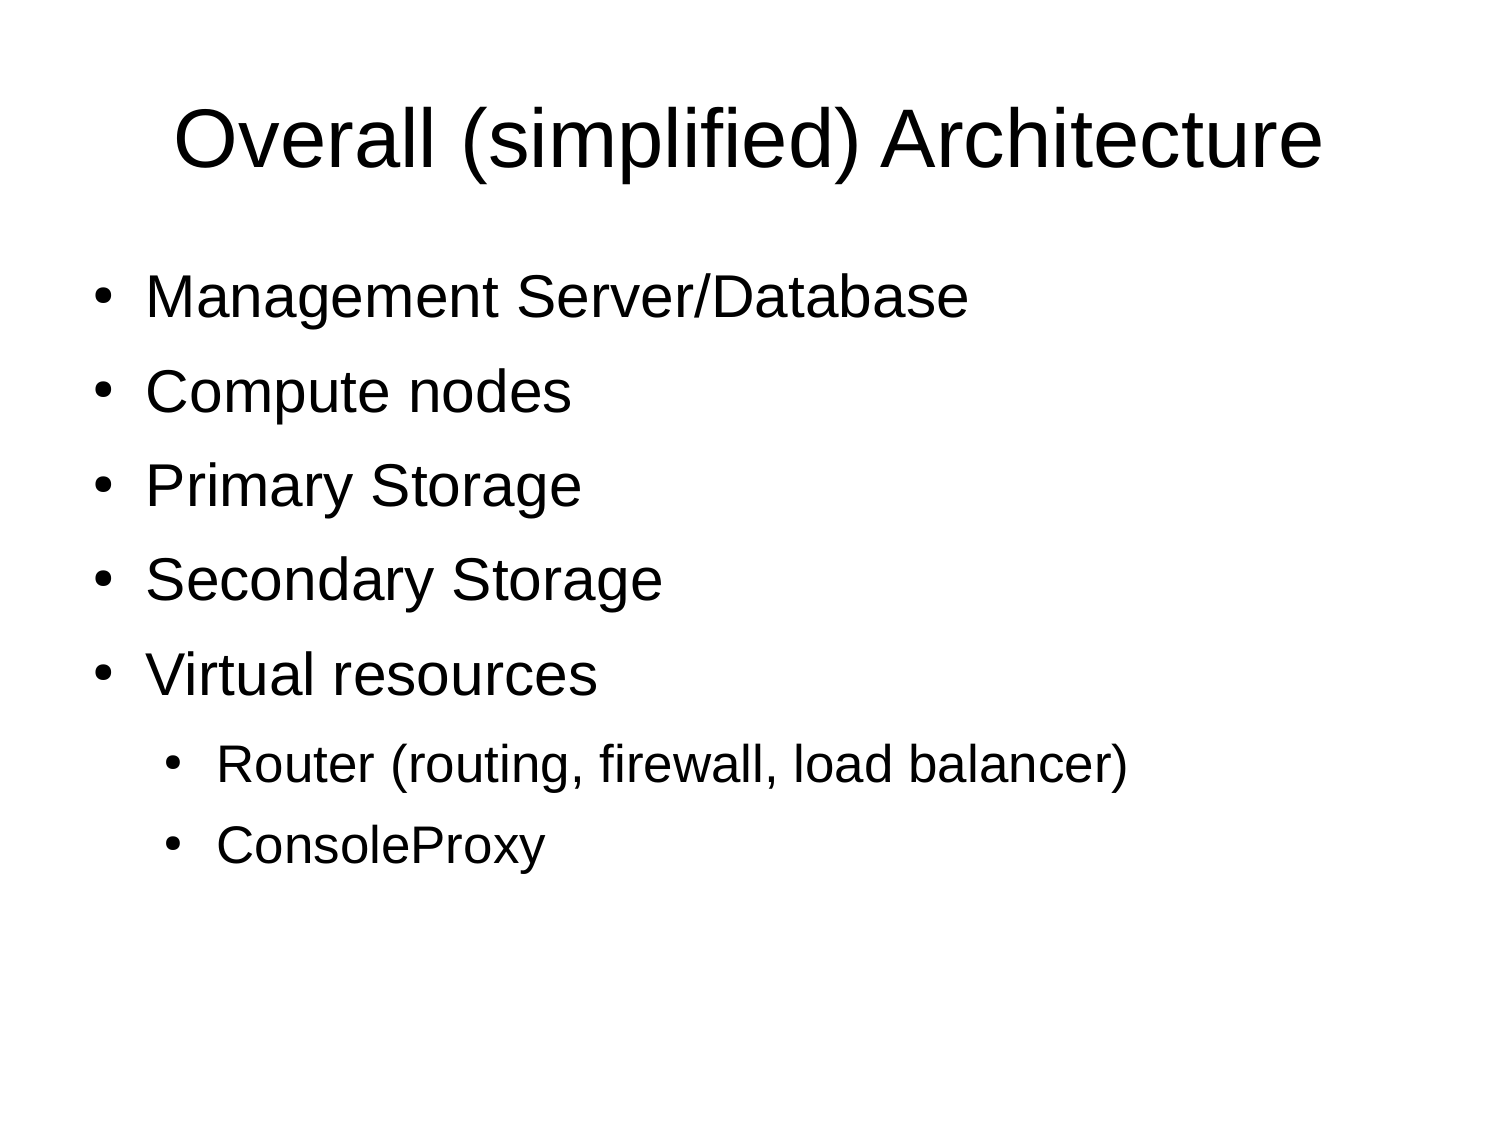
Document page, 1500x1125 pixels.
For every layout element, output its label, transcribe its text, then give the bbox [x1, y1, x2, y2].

title Overall (simplified) Architecture [75, 44, 1425, 233]
list Management Server/Database Compute nodes Primary Storage Secondary Storage Virtual resources Router (routing, firewall, load balancer) ConsoleProxy [75, 263, 1425, 1006]
